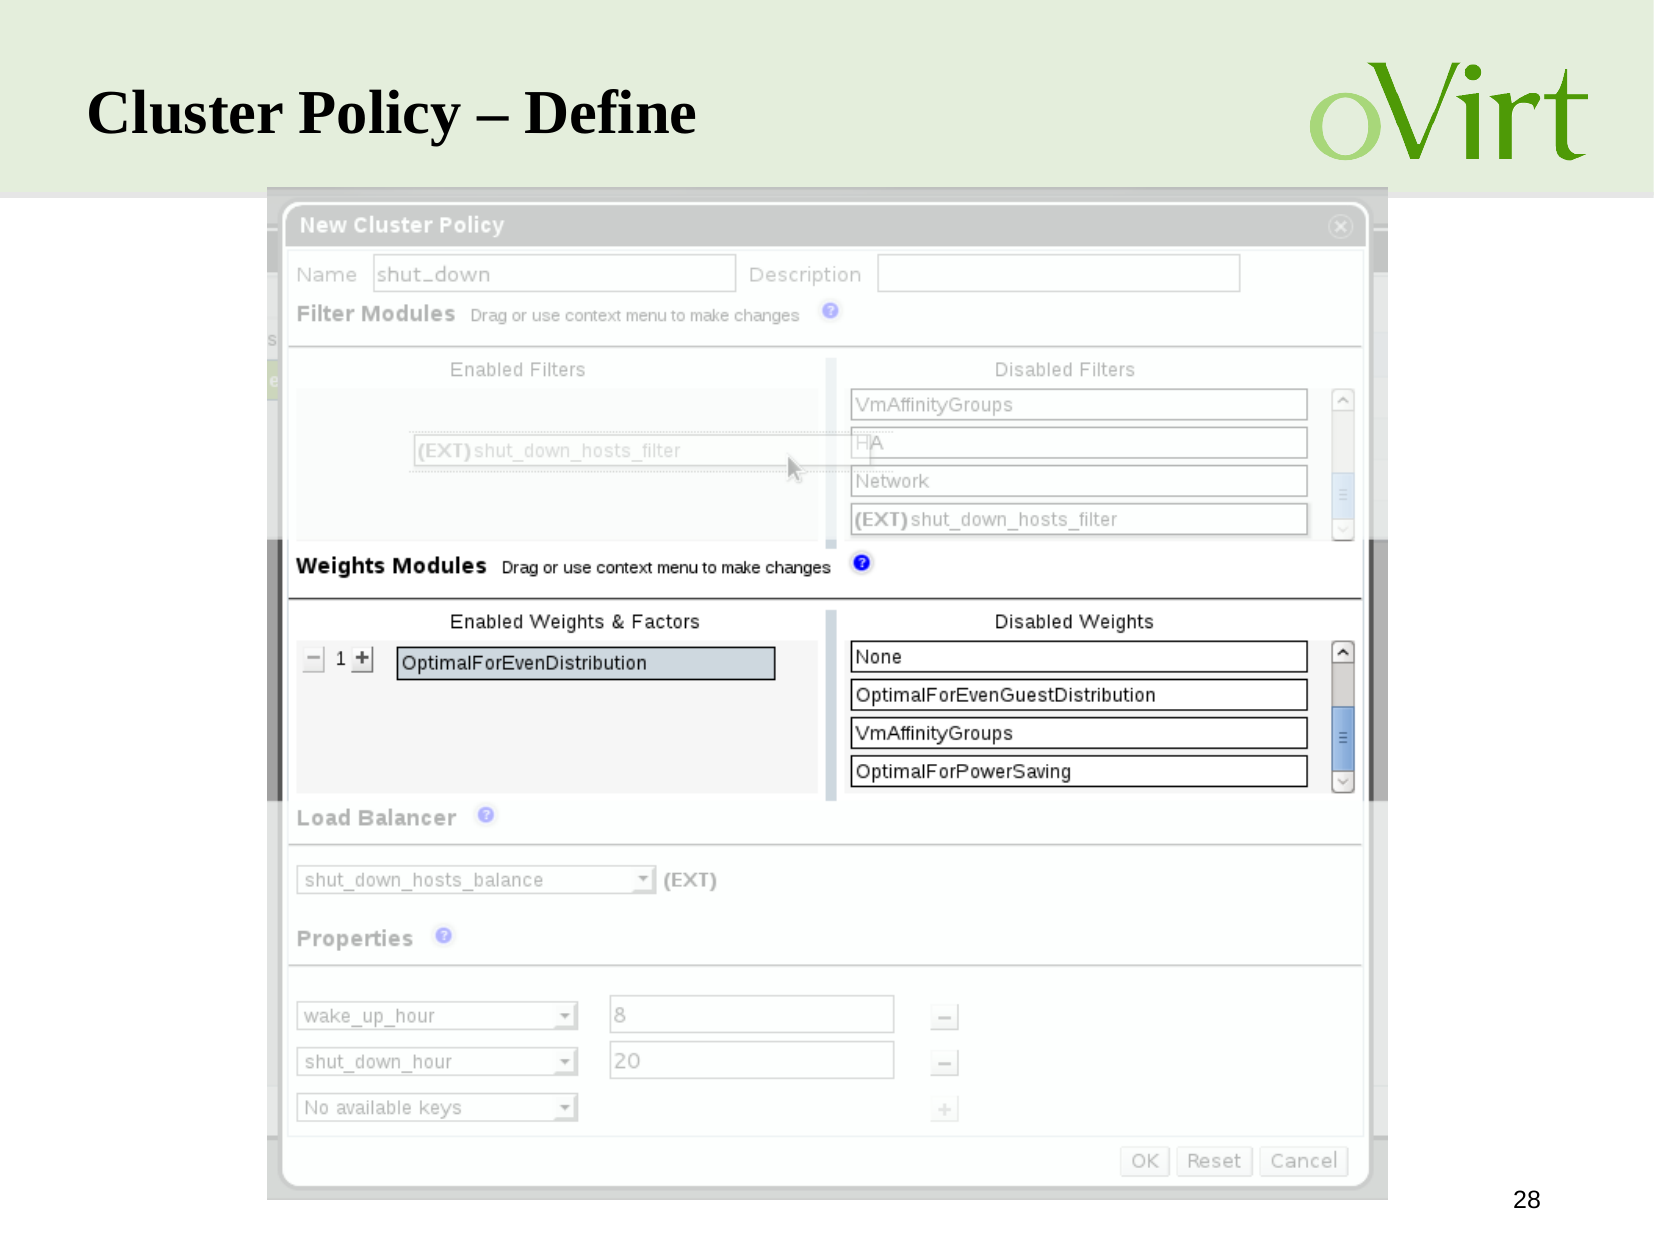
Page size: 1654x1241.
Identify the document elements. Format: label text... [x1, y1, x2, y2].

picture [1307, 36, 1613, 180]
picture [267, 187, 1388, 1201]
title Cluster Policy – Define [86, 36, 1307, 188]
